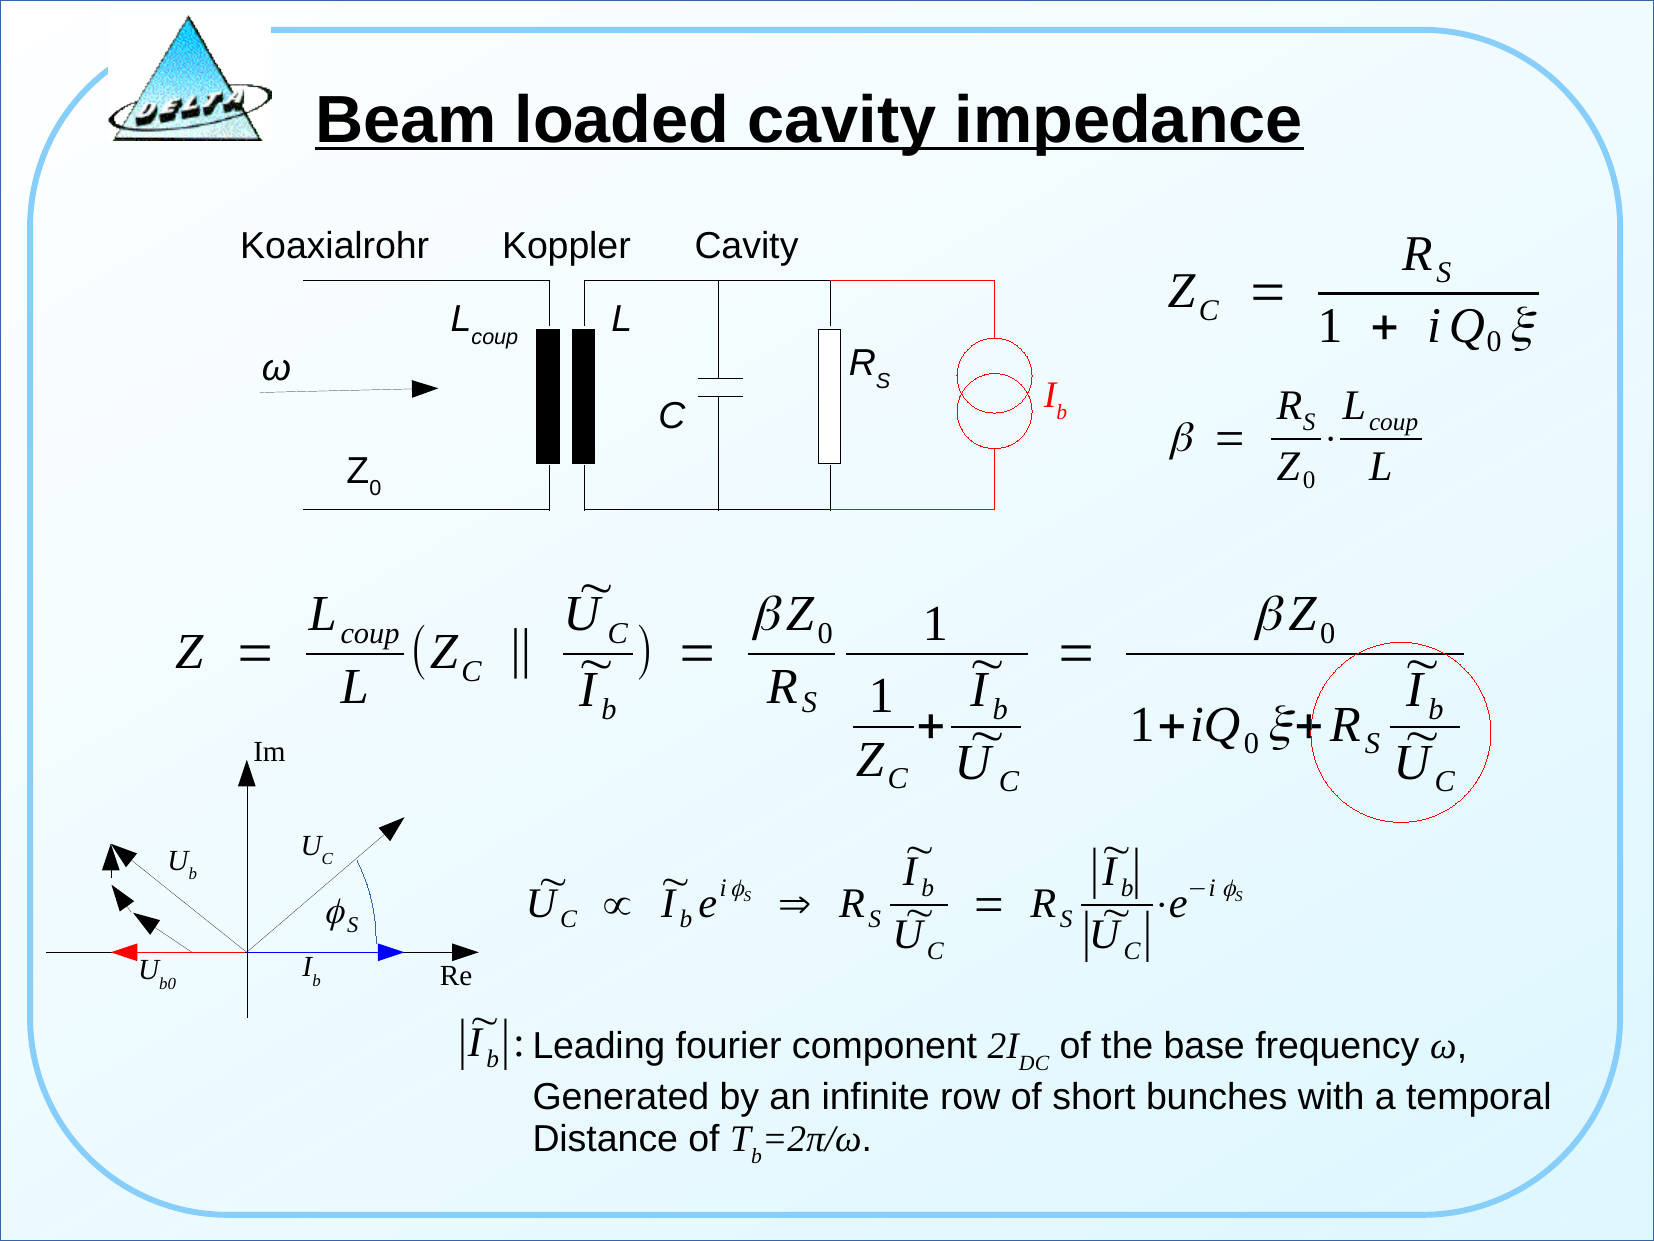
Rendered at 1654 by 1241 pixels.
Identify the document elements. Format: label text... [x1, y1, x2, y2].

text_box C [643, 387, 728, 472]
text_box Beam loaded cavity impedance [300, 75, 1354, 165]
text_box Ib [287, 943, 348, 998]
text_box Koaxialrohr [225, 216, 459, 293]
text_box Cavity [679, 216, 828, 293]
text_box Ub [152, 836, 242, 919]
chart [444, 1017, 517, 1073]
picture [107, 14, 272, 141]
text_box UC [285, 822, 348, 877]
chart [162, 583, 1479, 799]
text_box Ub0 [123, 946, 226, 1028]
chart [1157, 382, 1433, 495]
text_box Re [425, 952, 488, 1000]
text_box Im [238, 727, 333, 799]
text_box L [596, 290, 672, 375]
text_box Koppler [487, 216, 654, 293]
text_box RS [834, 334, 941, 433]
chart [1155, 226, 1553, 360]
chart [514, 845, 1254, 964]
text_box ω [247, 339, 335, 424]
text_box Ib [1029, 366, 1083, 454]
text_box Lcoup [435, 290, 581, 389]
text_box [0, 0, 1654, 1241]
text_box Z0 [331, 442, 428, 540]
text_box Leading fourier component 2IDC of the base frequency ω, Generated by an infinite row of short bunches with a temporal Distance of Tb=2π/ω. [517, 1017, 1610, 1176]
chart [314, 897, 368, 938]
